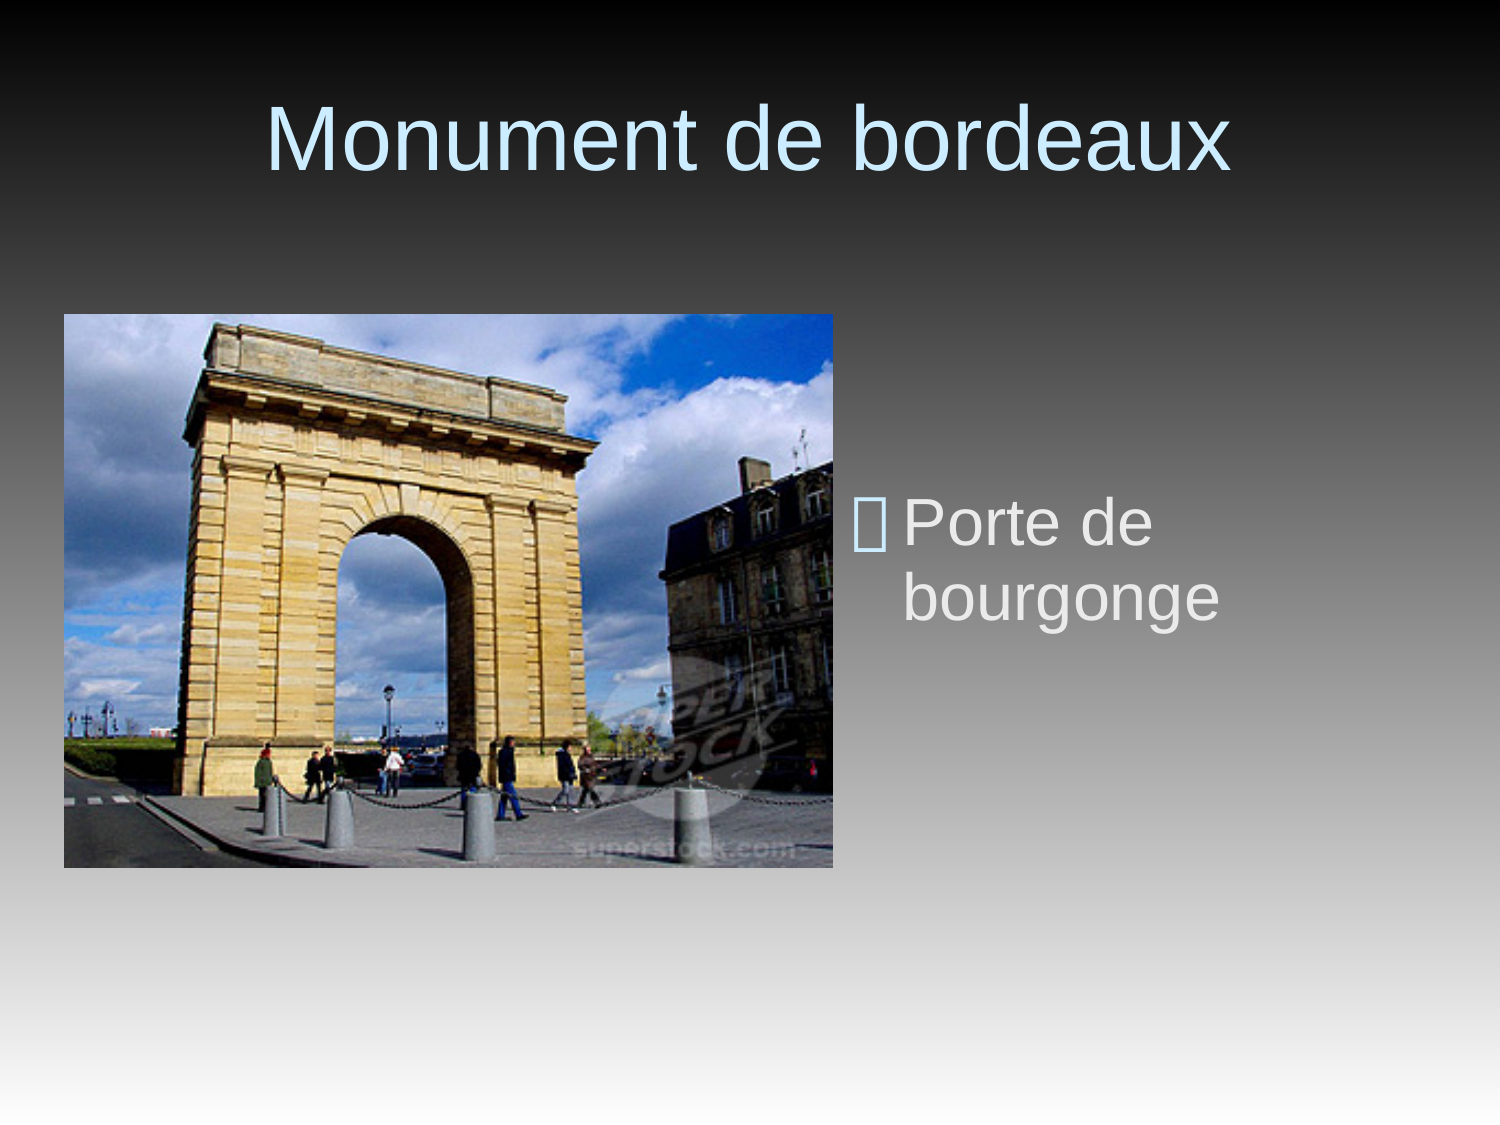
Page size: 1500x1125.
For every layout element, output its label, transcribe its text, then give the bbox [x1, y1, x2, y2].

list Porte de bourgonge [833, 477, 1425, 702]
title Monument de bordeaux [74, 44, 1425, 233]
picture [64, 314, 833, 868]
